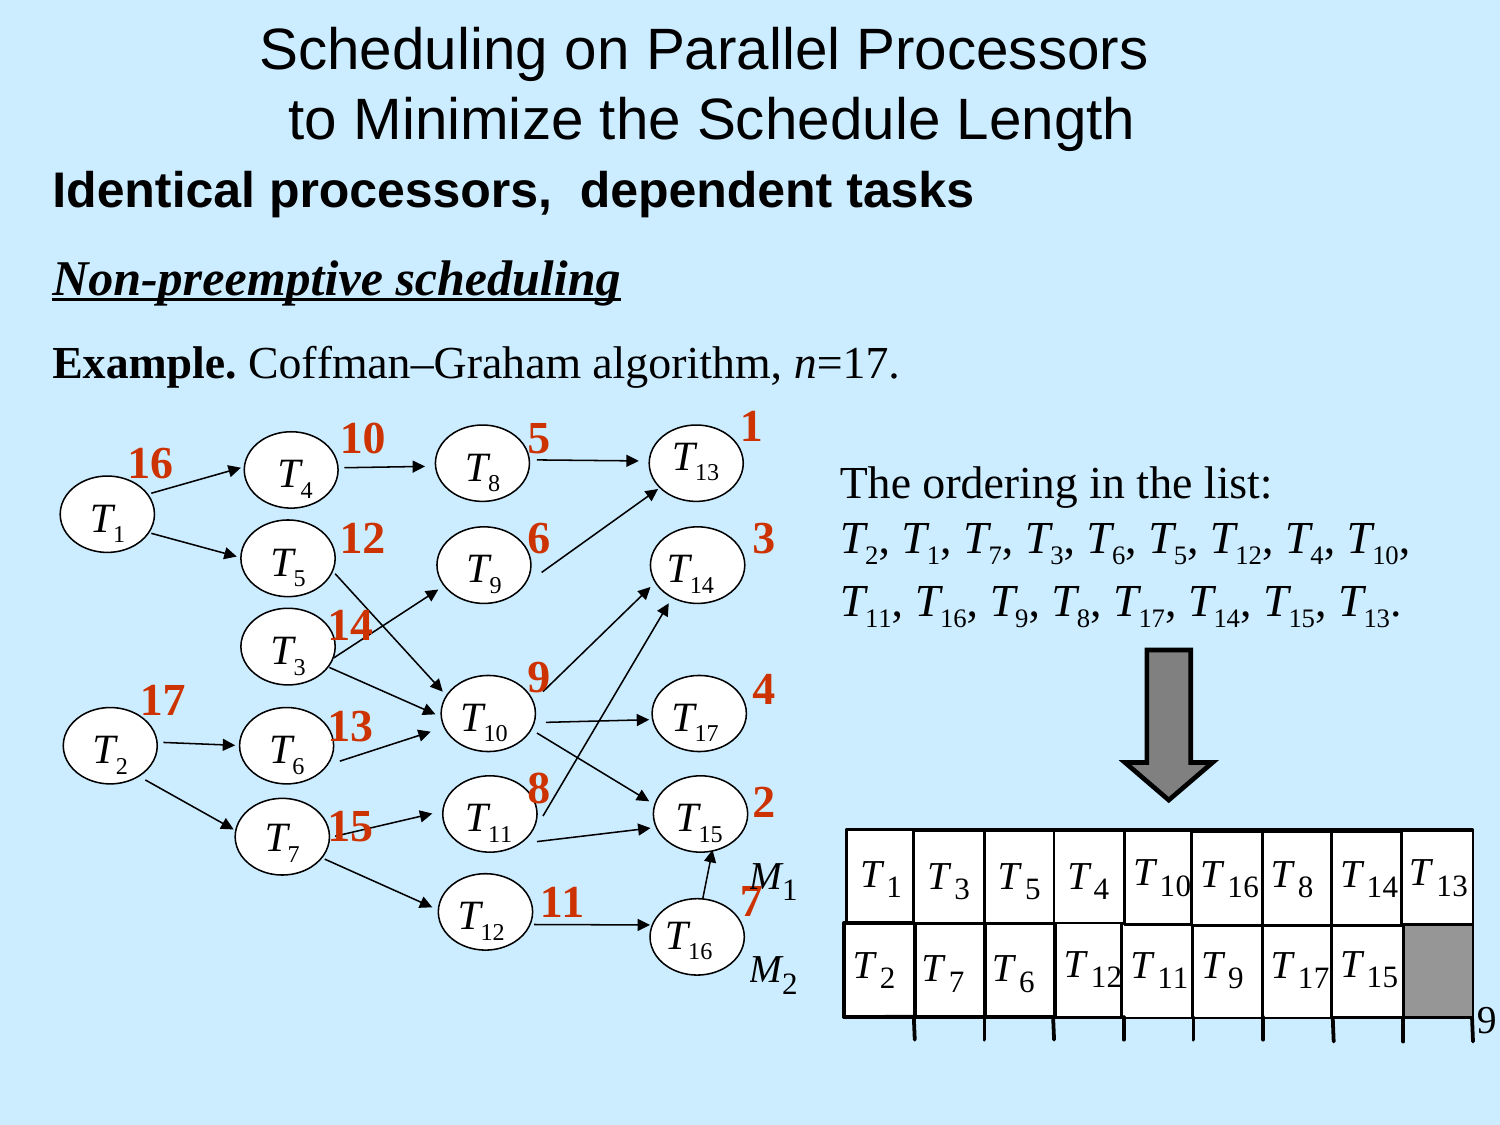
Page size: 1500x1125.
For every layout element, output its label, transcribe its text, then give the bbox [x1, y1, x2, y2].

text_box 11 [524, 863, 638, 926]
text_box [653, 794, 660, 834]
text_box [260, 707, 312, 714]
text_box [63, 718, 77, 773]
text_box 1 [725, 396, 801, 449]
text_box 7 [725, 862, 750, 924]
text_box [240, 619, 255, 674]
text_box T3 [255, 615, 338, 677]
text_box T1 [75, 482, 151, 544]
text_box [672, 526, 724, 533]
text_box [1125, 650, 1213, 801]
text_box [671, 744, 728, 752]
text_box 5 [512, 399, 588, 462]
text_box 4 [737, 651, 813, 713]
text_box [674, 775, 727, 782]
text_box [666, 493, 726, 502]
text_box [458, 526, 510, 533]
text_box 15 [312, 787, 426, 849]
text_box [151, 726, 158, 765]
text_box The ordering in the list: T2, T1, T7, T3, T6, T5, T12, T4, T10, T11, T16, T9, T8, T17, T14, T15, T13. [824, 445, 1476, 641]
text_box 2 [737, 763, 813, 826]
text_box T17 [656, 682, 738, 744]
text_box T13 [657, 420, 754, 493]
text_box [441, 698, 445, 729]
text_box [435, 435, 450, 491]
text_box 12 [324, 500, 438, 562]
text_box [671, 844, 730, 853]
text_box [256, 775, 317, 784]
text_box 17 [124, 662, 238, 724]
text_box [456, 942, 515, 951]
text_box [436, 537, 451, 593]
text_box T9 [451, 533, 538, 595]
text_box [457, 425, 508, 431]
text_box 16 [112, 425, 226, 487]
text_box 9 [512, 638, 588, 701]
chart [750, 828, 1500, 1051]
text_box [464, 775, 512, 782]
text_box [258, 588, 312, 597]
text_box Example. Coffman–Graham algorithm, n=17. [37, 324, 1500, 396]
text_box T2 [77, 714, 151, 775]
text_box [261, 608, 312, 615]
text_box T15 [660, 782, 751, 844]
text_box [460, 844, 519, 853]
text_box [460, 744, 517, 752]
text_box T12 [442, 880, 538, 942]
text_box [459, 873, 512, 880]
text_box [262, 519, 314, 526]
text_box [453, 493, 512, 502]
text_box [60, 486, 75, 542]
text_box [672, 675, 726, 682]
text_box [461, 675, 512, 682]
text_box [454, 595, 514, 604]
text_box [151, 499, 155, 529]
text_box [235, 809, 316, 876]
text_box [240, 530, 255, 586]
text_box [526, 462, 530, 478]
text_box [442, 793, 450, 835]
text_box [265, 431, 317, 438]
text_box 3 [737, 500, 813, 562]
text_box [80, 775, 141, 784]
title Scheduling on Parallel Processors to Minimize the Schedule Length [0, 0, 1463, 175]
text_box T5 [255, 526, 338, 588]
text_box [660, 961, 734, 976]
text_box 8 [512, 750, 588, 812]
text_box [738, 713, 747, 736]
text_box 13 [312, 687, 426, 749]
text_box T8 [450, 431, 526, 493]
text_box T7 [249, 802, 326, 864]
text_box [325, 749, 334, 768]
text_box [244, 440, 321, 509]
text_box [652, 698, 656, 729]
text_box T10 [445, 682, 538, 744]
text_box Identical processors, dependent tasks [37, 149, 1500, 226]
text_box T4 [262, 438, 351, 500]
text_box [668, 595, 728, 604]
text_box Non-preemptive scheduling [37, 237, 1500, 313]
text_box [262, 798, 303, 802]
text_box [84, 707, 124, 714]
text_box T6 [254, 714, 325, 775]
text_box [82, 476, 112, 482]
text_box T16 [650, 899, 744, 961]
text_box [649, 442, 657, 485]
text_box T11 [450, 782, 538, 844]
text_box T14 [651, 533, 751, 595]
text_box 10 [324, 399, 426, 462]
text_box 6 [512, 500, 588, 562]
text_box [438, 897, 442, 927]
text_box [239, 718, 254, 774]
text_box 14 [312, 587, 426, 649]
text_box [259, 677, 317, 685]
text_box [77, 544, 137, 553]
